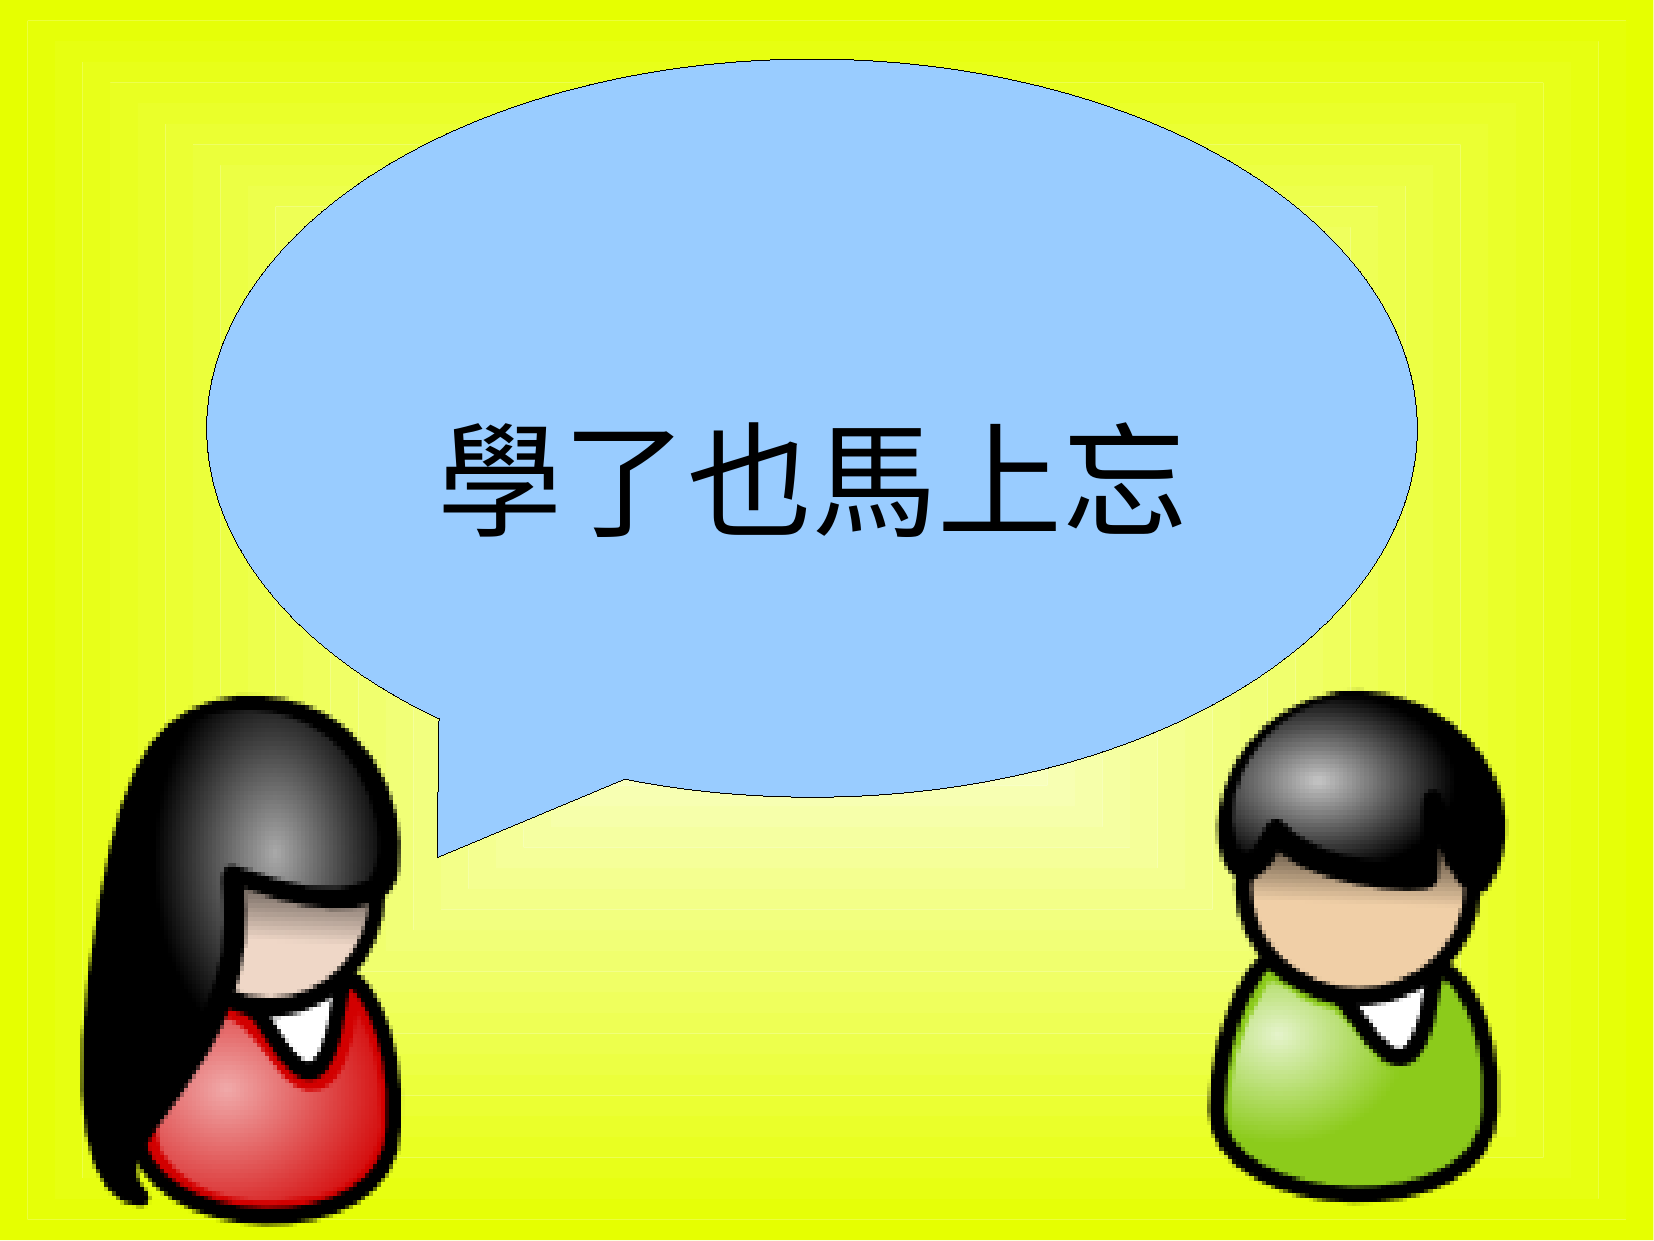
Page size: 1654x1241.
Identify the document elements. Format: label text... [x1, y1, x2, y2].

picture [0, 679, 502, 1241]
text_box 學了也馬上忘 [206, 59, 1418, 858]
picture [1092, 679, 1625, 1211]
